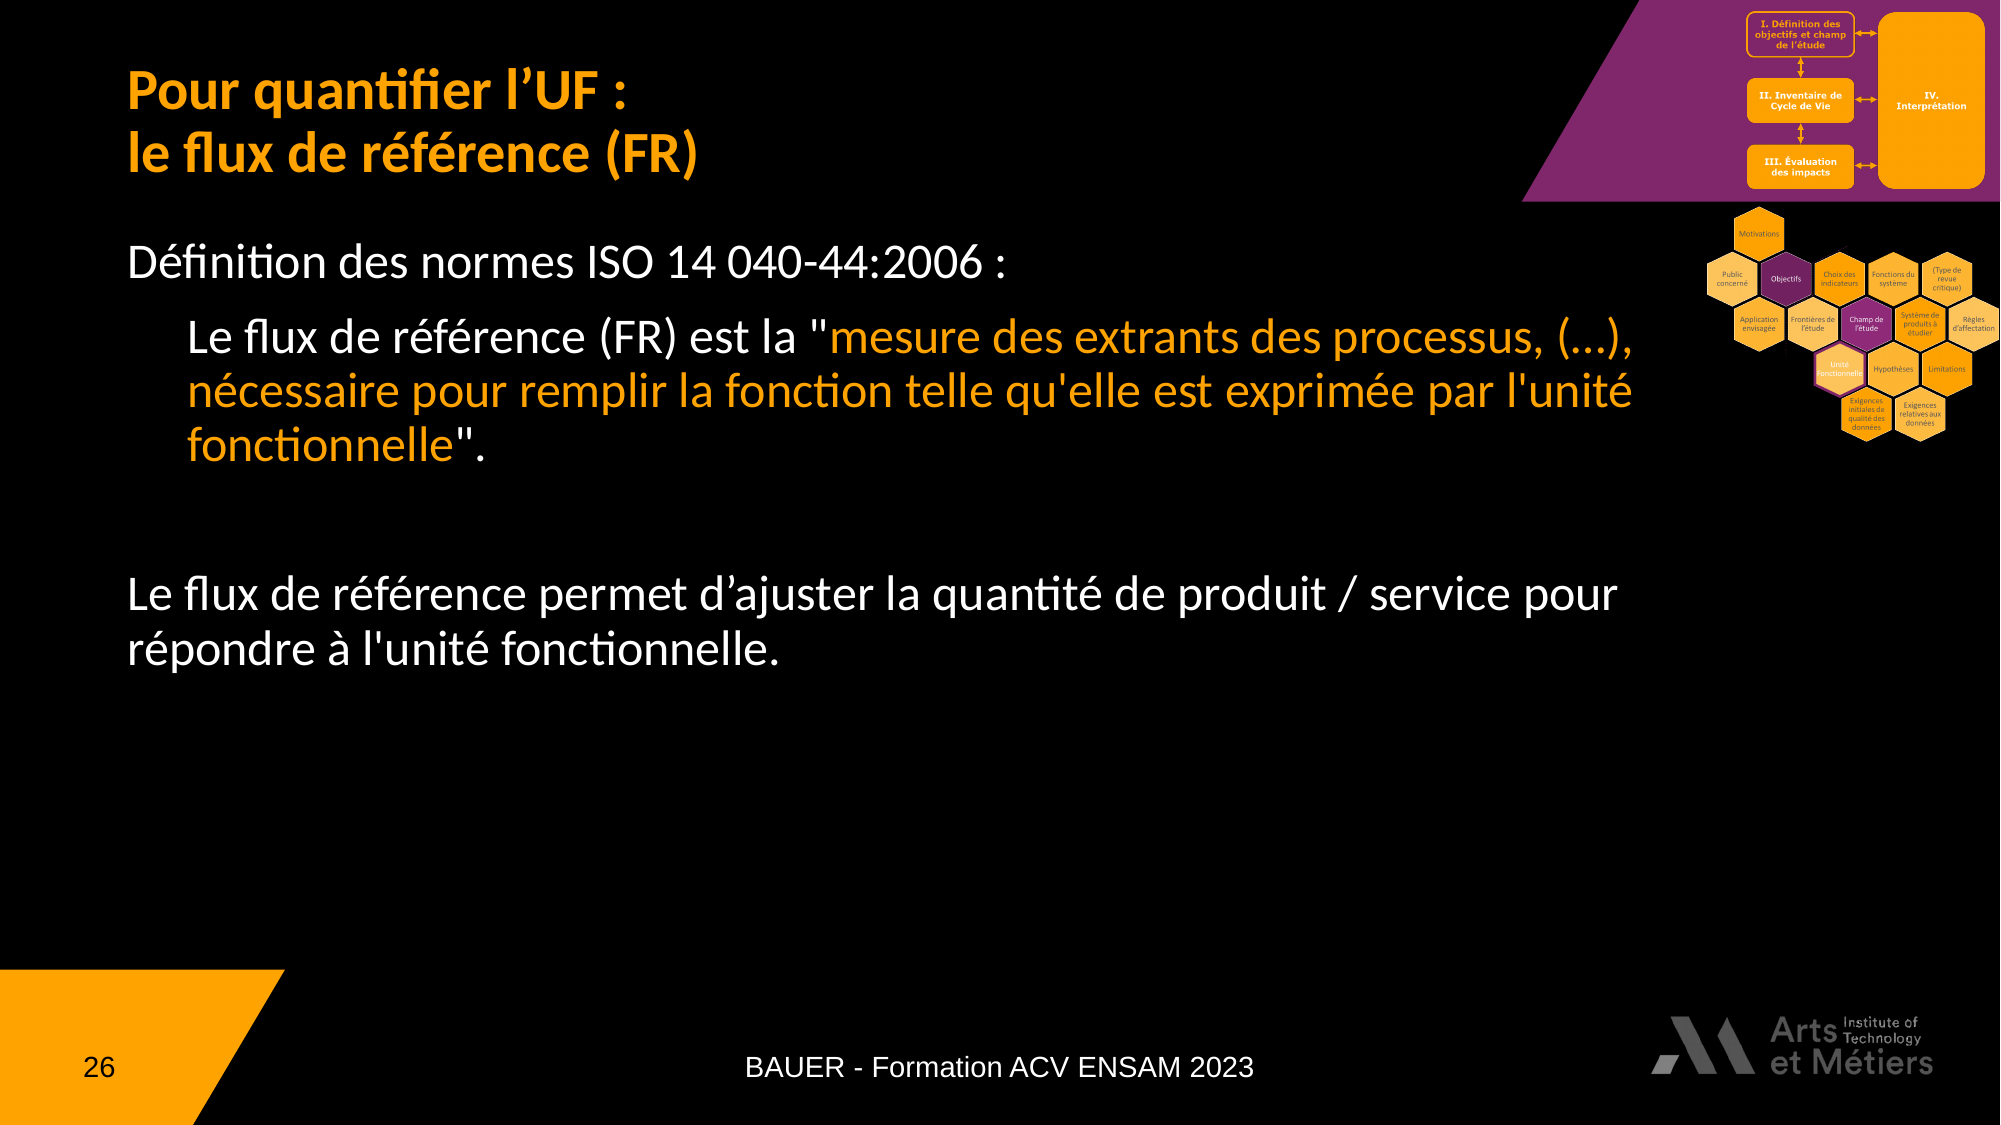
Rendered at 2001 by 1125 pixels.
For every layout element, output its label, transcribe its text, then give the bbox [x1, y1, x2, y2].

picture [1746, 11, 1985, 189]
picture [1631, 997, 1952, 1093]
title Pour quantifier l’UF : le flux de référence (FR) [112, 51, 1630, 166]
picture [1707, 206, 2000, 442]
text_box Définition des normes ISO 14 040-44:2006 : Le flux de référence (FR) est la "mesure des extrants des processus, (…), nécessaire pour remplir la fonction telle qu'elle est exprimée par l'unité fonctionnelle". Le flux de référence permet d’ajuster la quantité de produit / service pour répondre à l'unité fonctionnelle. [112, 227, 1717, 991]
